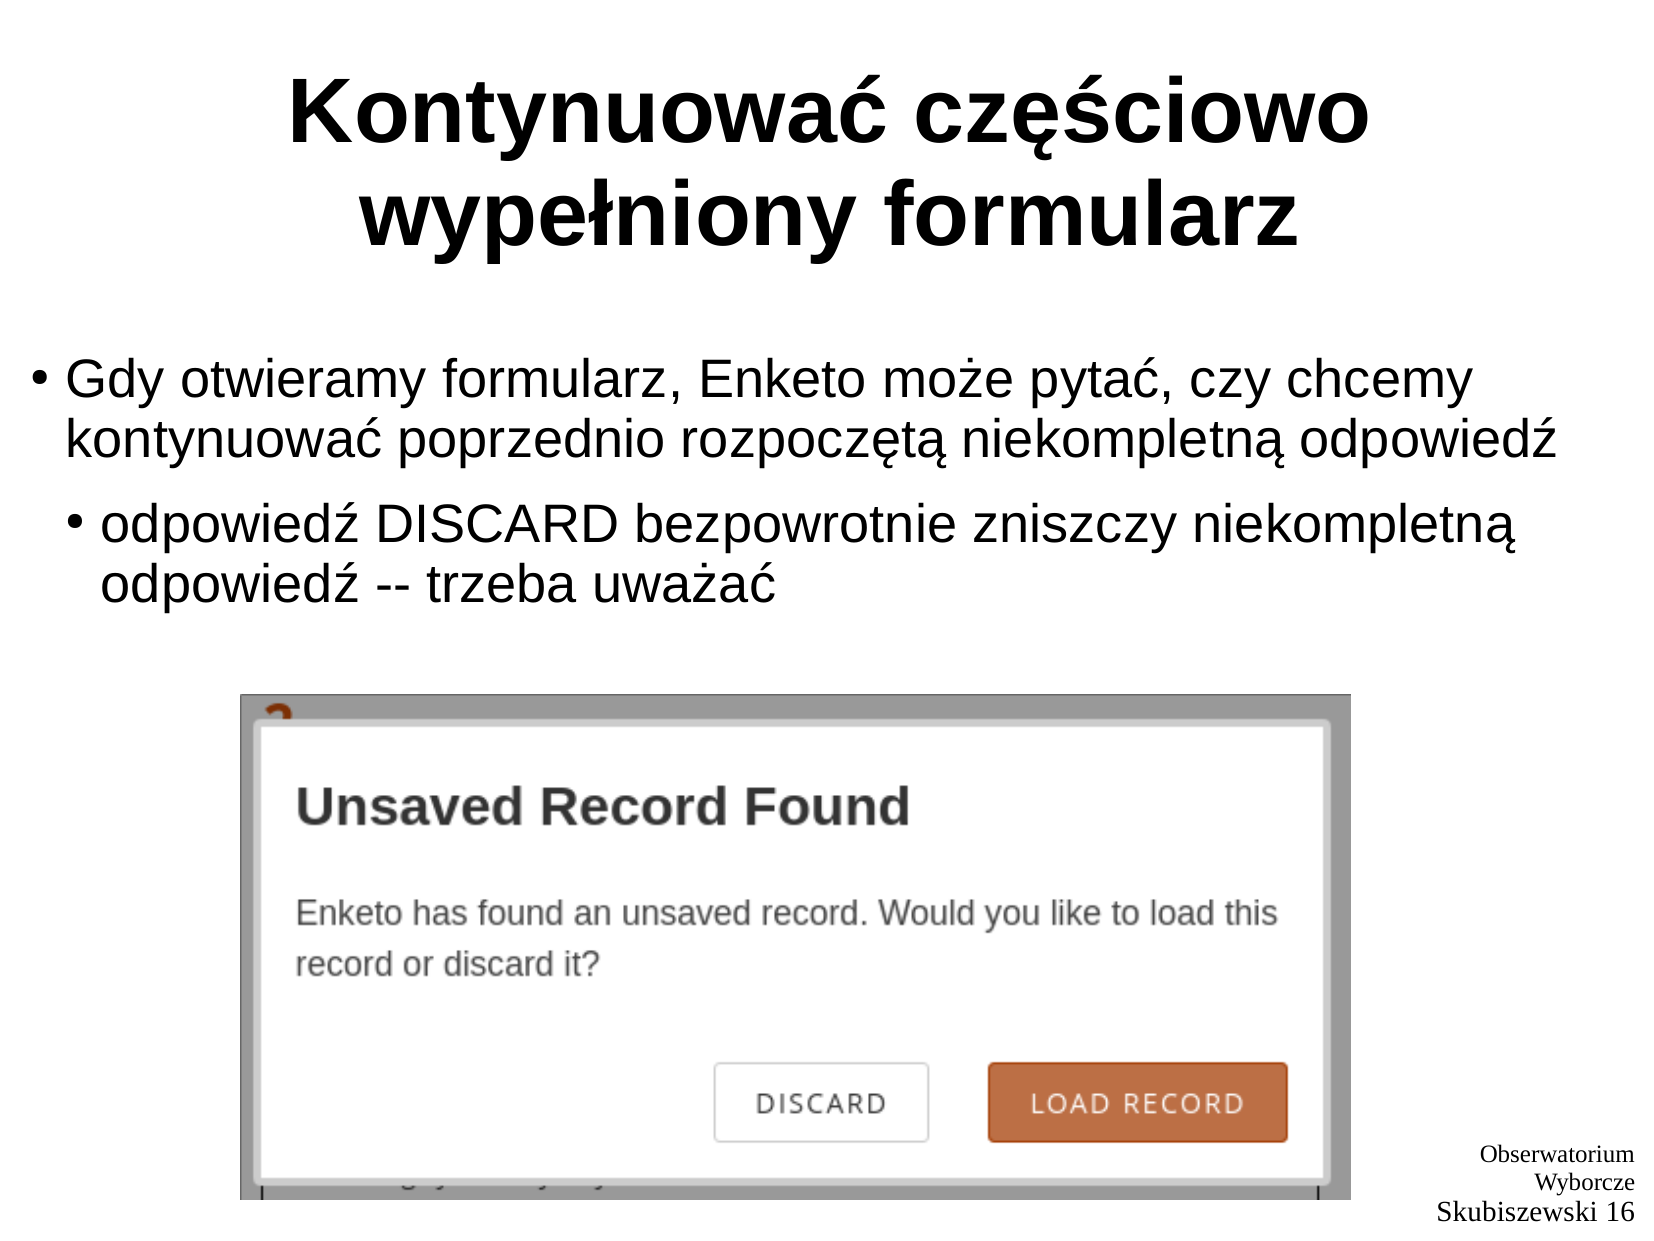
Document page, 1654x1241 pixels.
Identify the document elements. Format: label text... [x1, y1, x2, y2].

title Kontynuować częściowo wypełniony formularz [86, 60, 1575, 180]
list Gdy otwieramy formularz, Enketo może pytać, czy chcemy kontynuować poprzednio rozpoczętą niekompletną odpowiedź odpowiedź DISCARD bezpowrotnie zniszczy niekompletną odpowiedź -- trzeba uważać [30, 180, 1583, 1156]
picture [240, 694, 1351, 1200]
